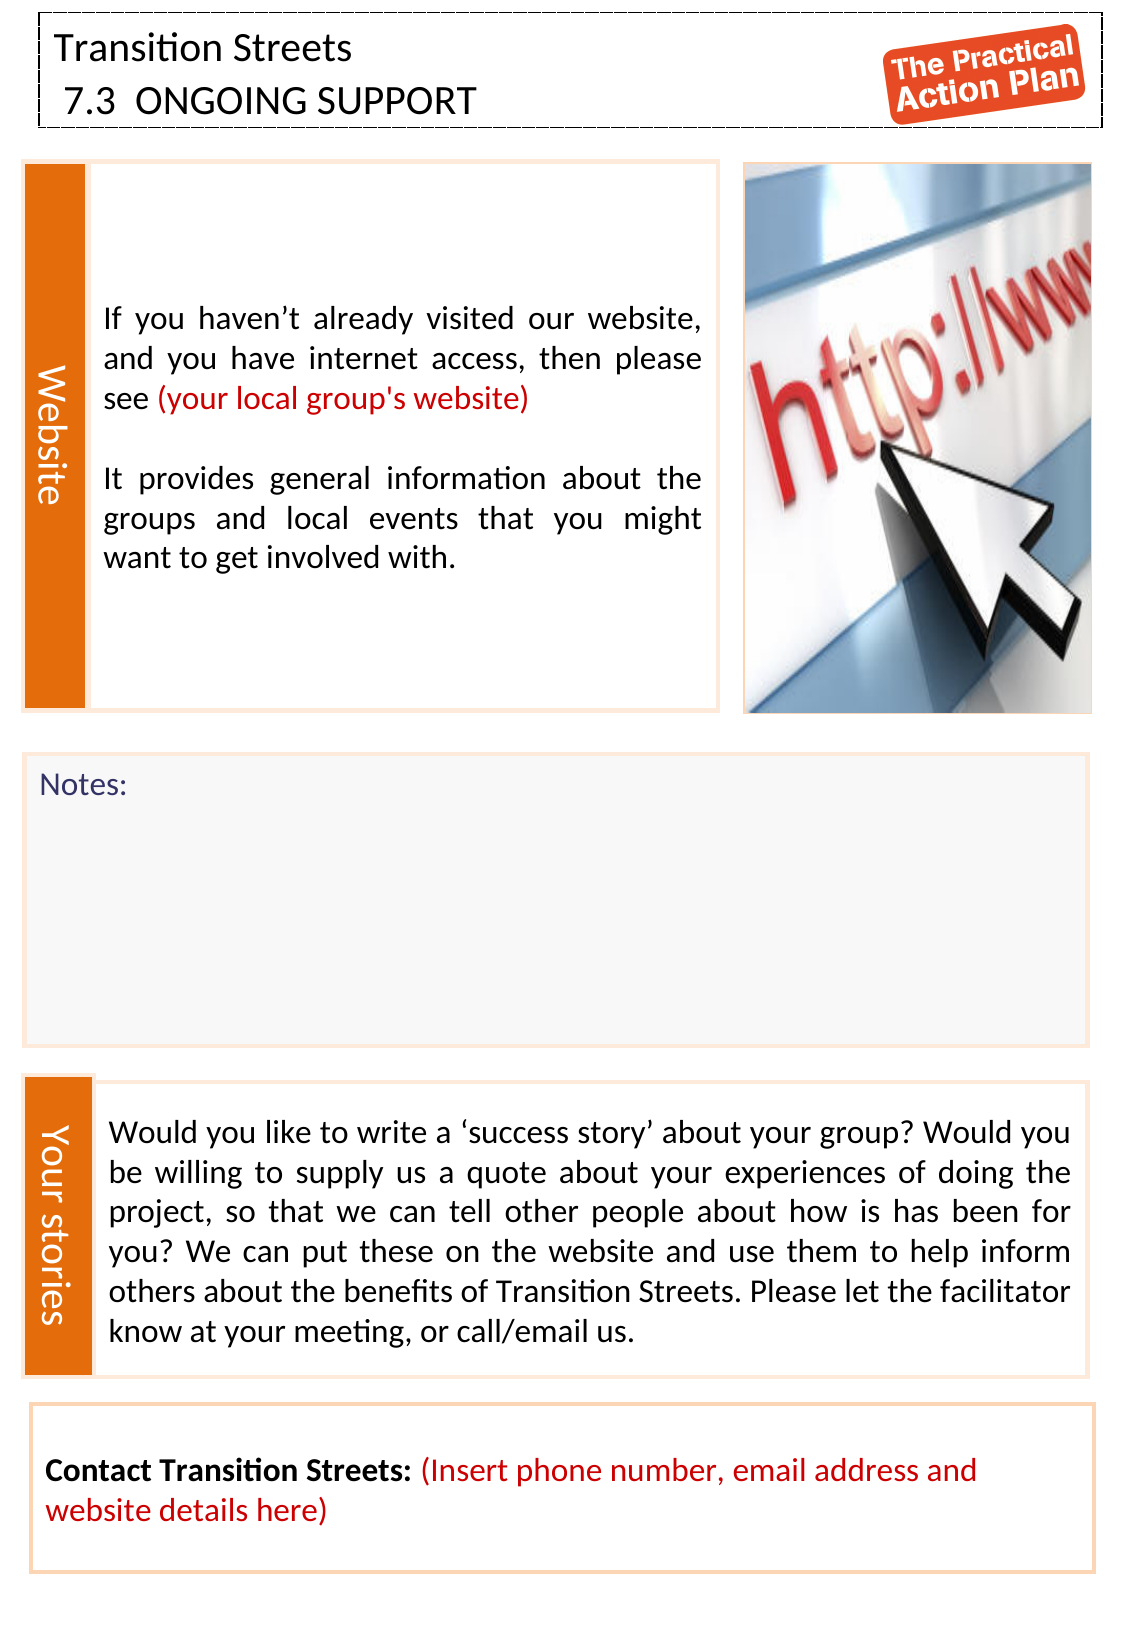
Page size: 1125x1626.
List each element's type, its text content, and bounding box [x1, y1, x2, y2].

picture [744, 163, 1091, 713]
text_box Contact Transition Streets: (Insert phone number, email address and website details here) [30, 1404, 1094, 1573]
text_box 7.3 ONGOING SUPPORT [48, 66, 505, 131]
text_box Your stories [23, 1074, 95, 1377]
picture [870, 24, 1102, 128]
text_box Would you like to write a ‘success story’ about your group? Would you be willing to supply us a quote about your experiences of doing the project, so that we can tell other people about how is has been for you? We can put these on the website and use them to help inform others about the benefits of Transition Streets. Please let the facilitator know at your meeting, or call/email us. [95, 1082, 1088, 1377]
text_box Website [23, 161, 88, 711]
text_box Notes: [24, 754, 1088, 1046]
text_box If you haven’t already visited our website, and you have internet access, then please see (your local group's website) It provides general information about the groups and local events that you might want to get involved with. [88, 161, 718, 711]
